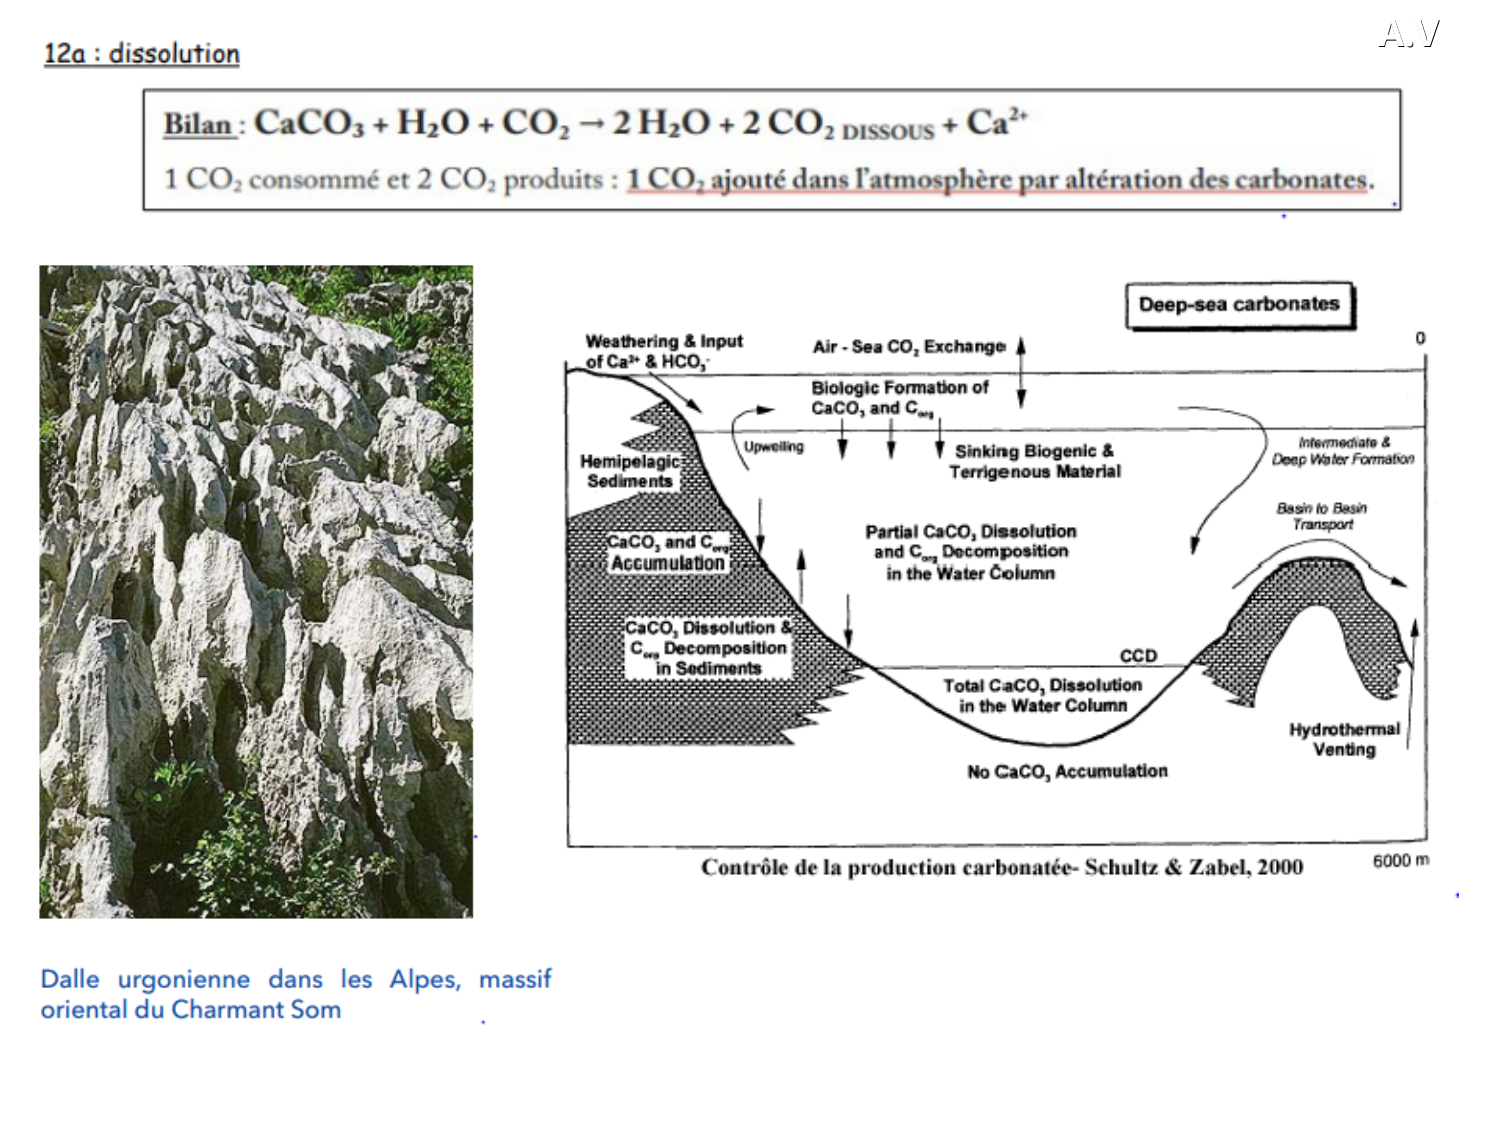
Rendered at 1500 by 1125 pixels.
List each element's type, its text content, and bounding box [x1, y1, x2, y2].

text_box A.V [1363, 1, 1488, 63]
picture [531, 271, 1459, 898]
picture [11, 35, 1465, 225]
picture [35, 264, 478, 922]
picture [29, 956, 567, 1031]
